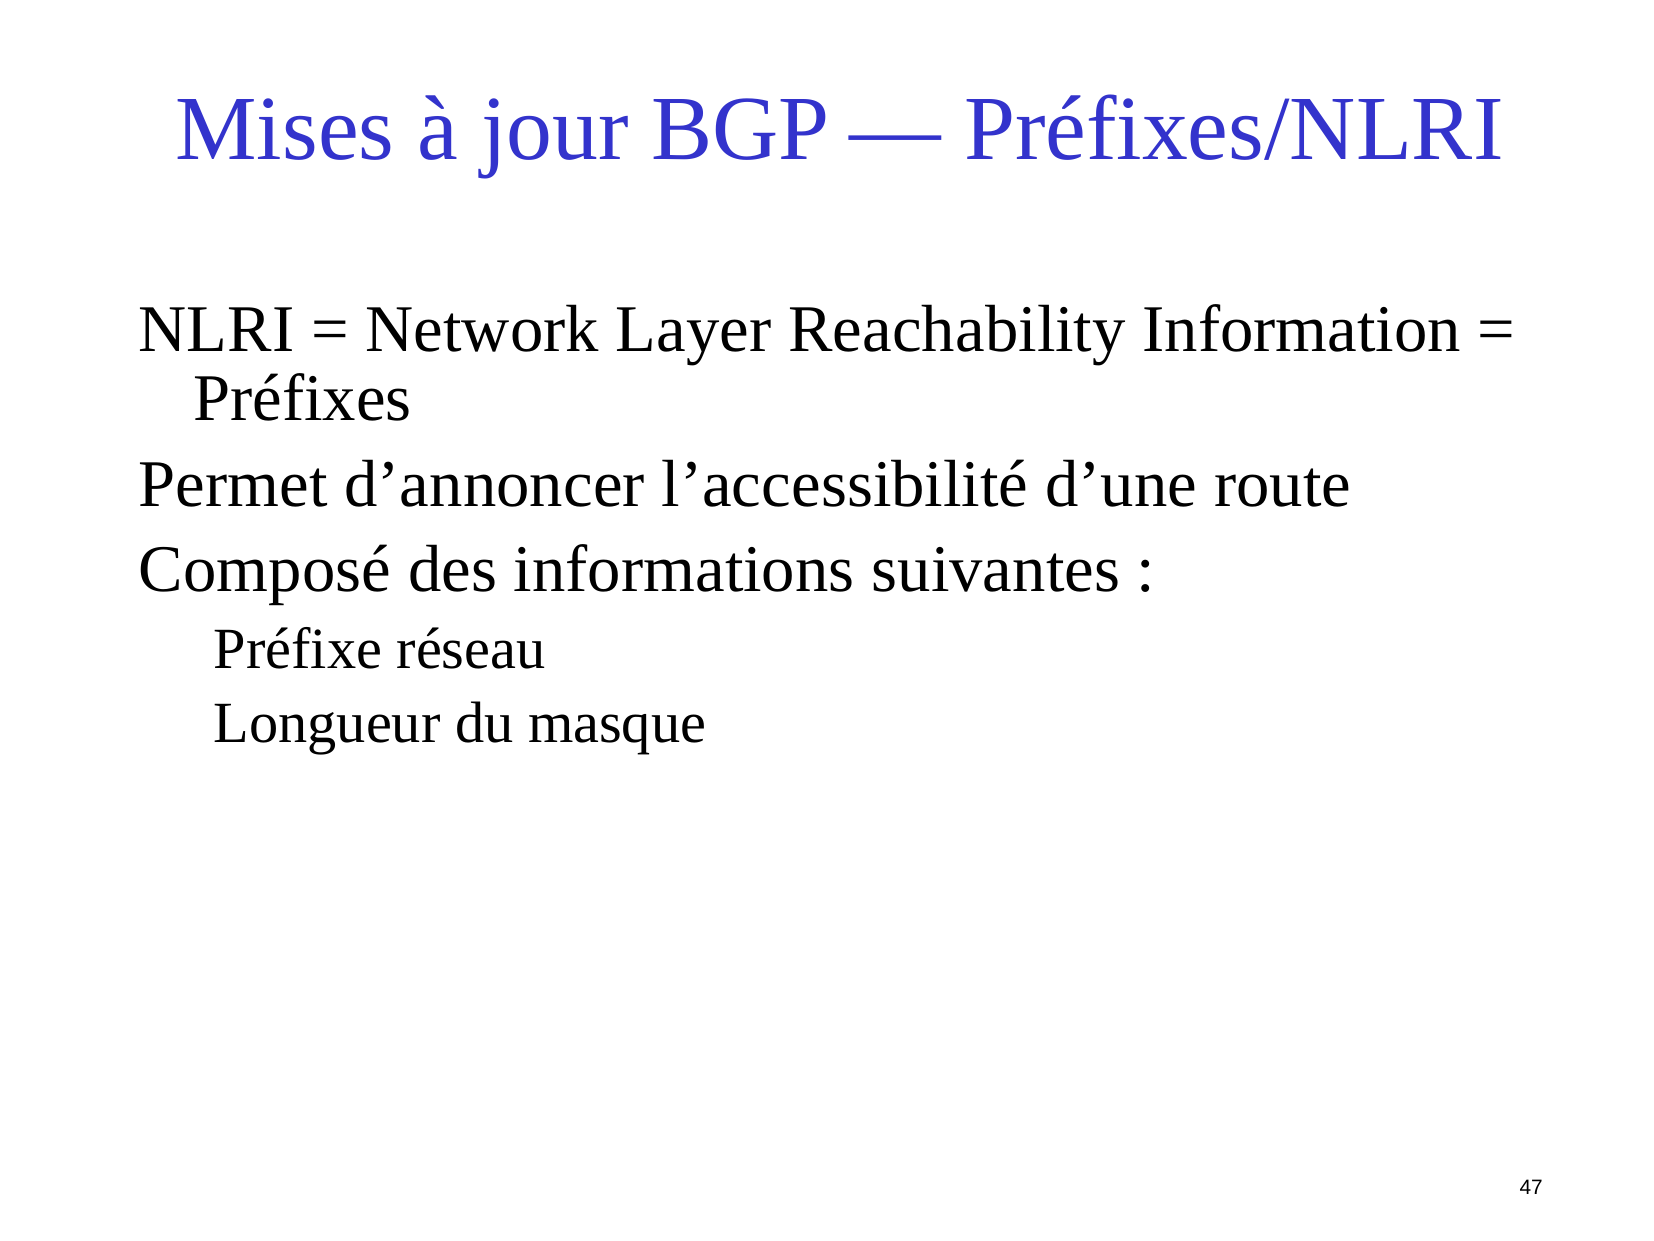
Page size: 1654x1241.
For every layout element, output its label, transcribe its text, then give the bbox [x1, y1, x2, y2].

title Mises à jour BGP — Préfixes/NLRI [82, 41, 1599, 221]
list NLRI = Network Layer Reachability Information = Préfixes Permet d’annoncer l’accessibilité d’une route Composé des informations suivantes : Préfixe réseau Longueur du masque [123, 289, 1557, 1131]
